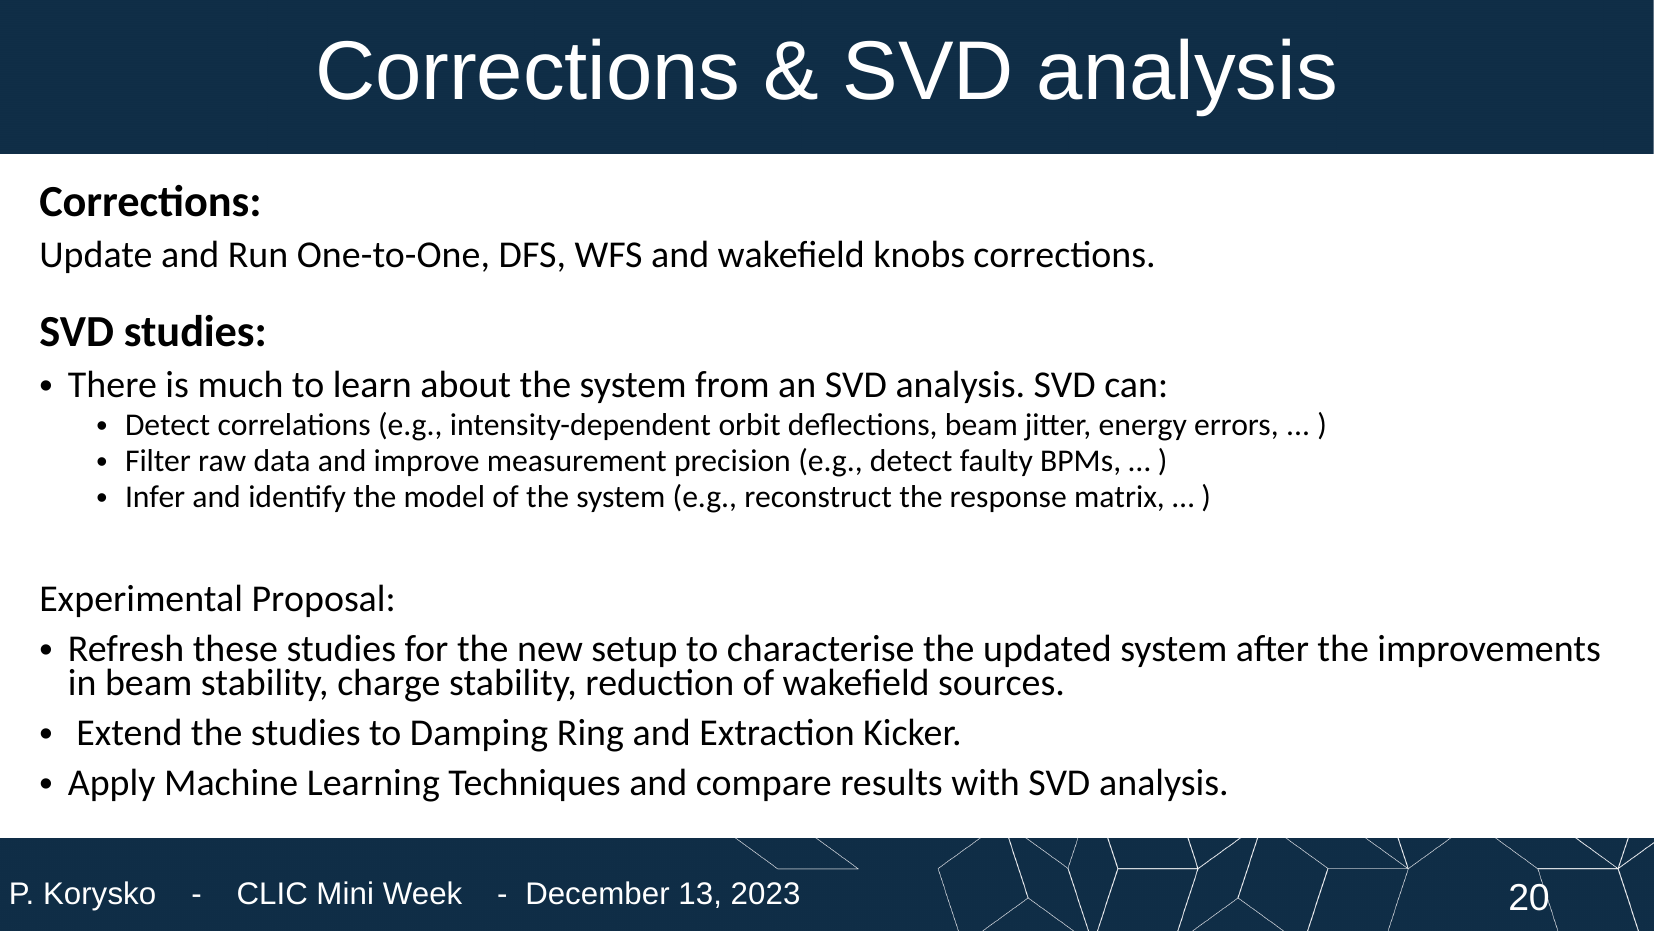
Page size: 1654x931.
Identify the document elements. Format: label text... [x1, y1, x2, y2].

picture [0, 838, 1654, 931]
picture [0, 0, 1654, 154]
text_box P. Korysko - CLIC Mini Week - December 13, 2023 [0, 868, 957, 931]
list Corrections: Update and Run One-to-One, DFS, WFS and wakefield knobs corrections. SVD studies: There is much to learn about the system from an SVD analysis. SVD can: Detect correlations (e.g., intensity-dependent orbit deflections, beam jitter, energy errors, ... ) Filter raw data and improve measurement precision (e.g., detect faulty BPMs, … ) Infer and identify the model of the system (e.g., reconstruct the response matrix, … ) Experimental Proposal: Refresh these studies for the new setup to characterise the updated system after the improvements in beam stability, charge stability, reduction of wakefield sources. Extend the studies to Damping Ring and Extraction Kicker. Apply Machine Learning Techniques and compare results with SVD analysis. [24, 177, 1623, 811]
text_box <number> [1493, 868, 1654, 931]
